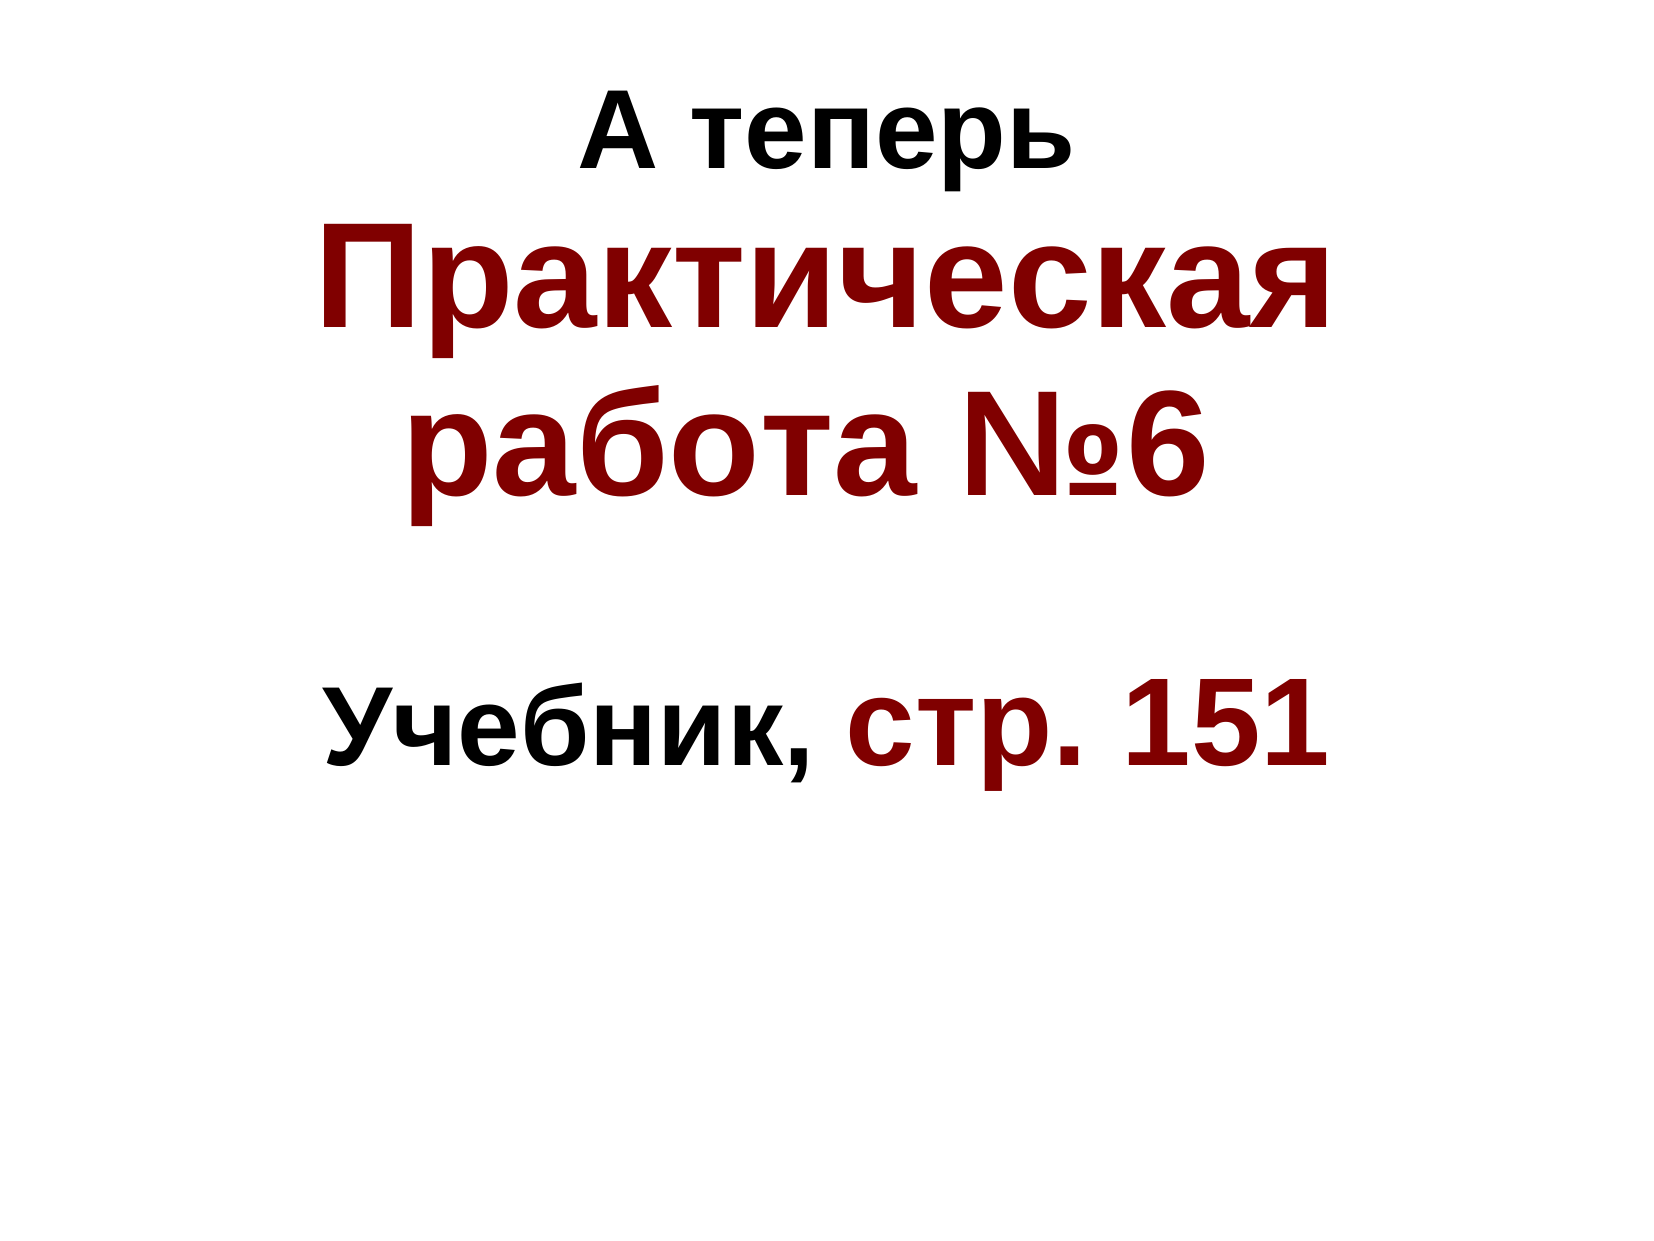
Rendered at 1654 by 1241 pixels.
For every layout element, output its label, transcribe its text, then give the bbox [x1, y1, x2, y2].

text_box А теперь Практическая работа №6 Учебник, стр. 151 [118, 59, 1536, 800]
